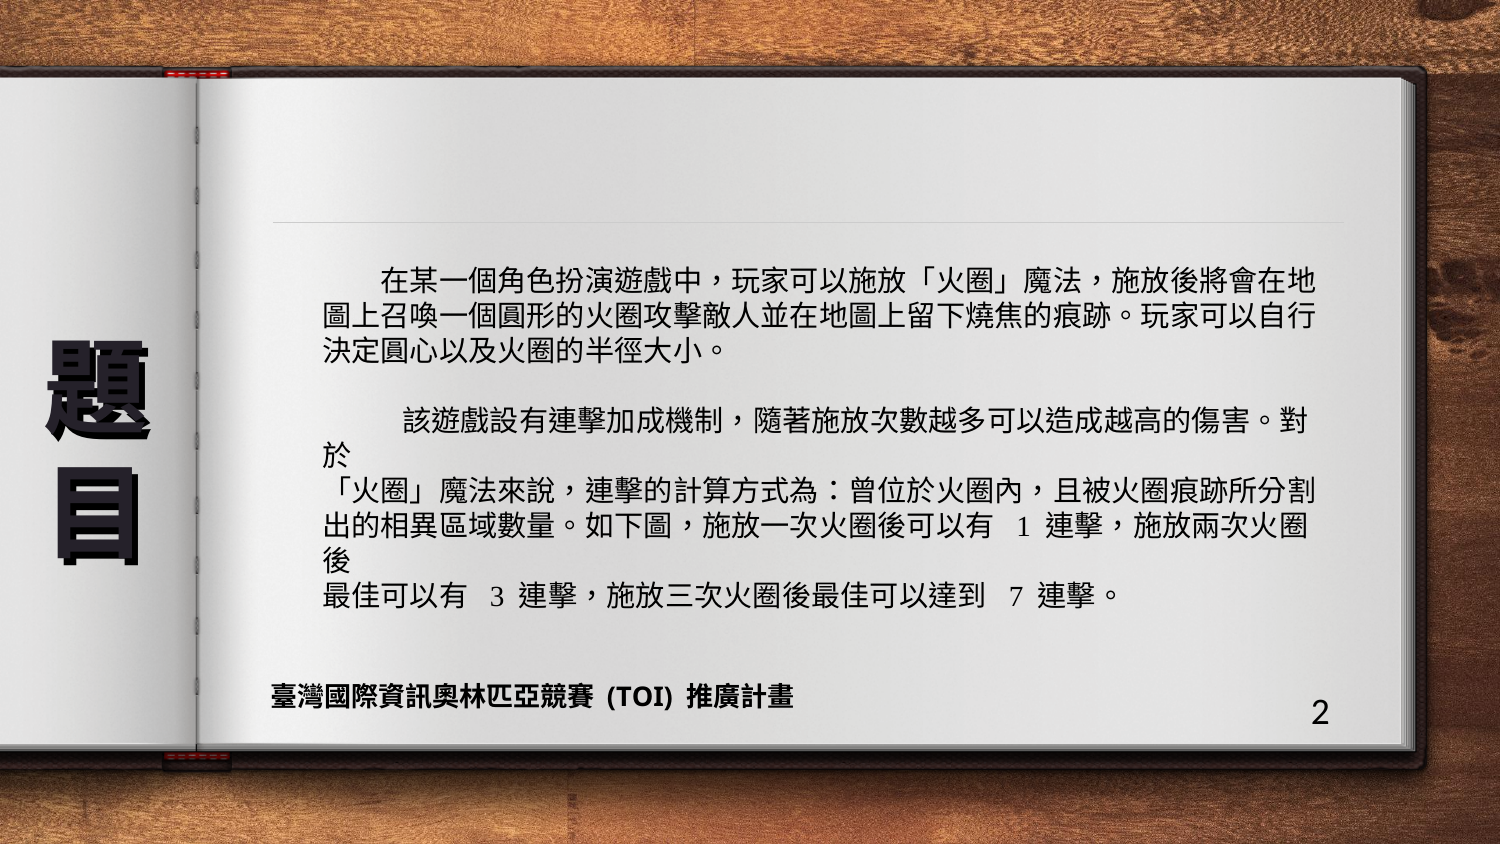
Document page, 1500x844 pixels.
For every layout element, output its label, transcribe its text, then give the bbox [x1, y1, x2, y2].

text_box 在某一個角色扮演遊戲中，玩家可以施放「火圈」魔法，施放後將會在地 圖上召喚一個圓形的火圈攻擊敵人並在地圖上留下燒焦的痕跡。玩家可以自行 決定圓心以及火圈的半徑大小。 該遊戲設有連擊加成機制，隨著施放次數越多可以造成越高的傷害。對於 「火圈」魔法來說，連擊的計算方式為：曾位於火圈內，且被火圈痕跡所分割 出的相異區域數量。如下圖，施放一次火圈後可以有 1 連擊，施放兩次火圈後 最佳可以有 3 連擊，施放三次火圈後最佳可以達到 7 連擊。 [307, 255, 1341, 620]
title 題 目 [28, 306, 210, 552]
text_box [1295, 672, 1386, 737]
